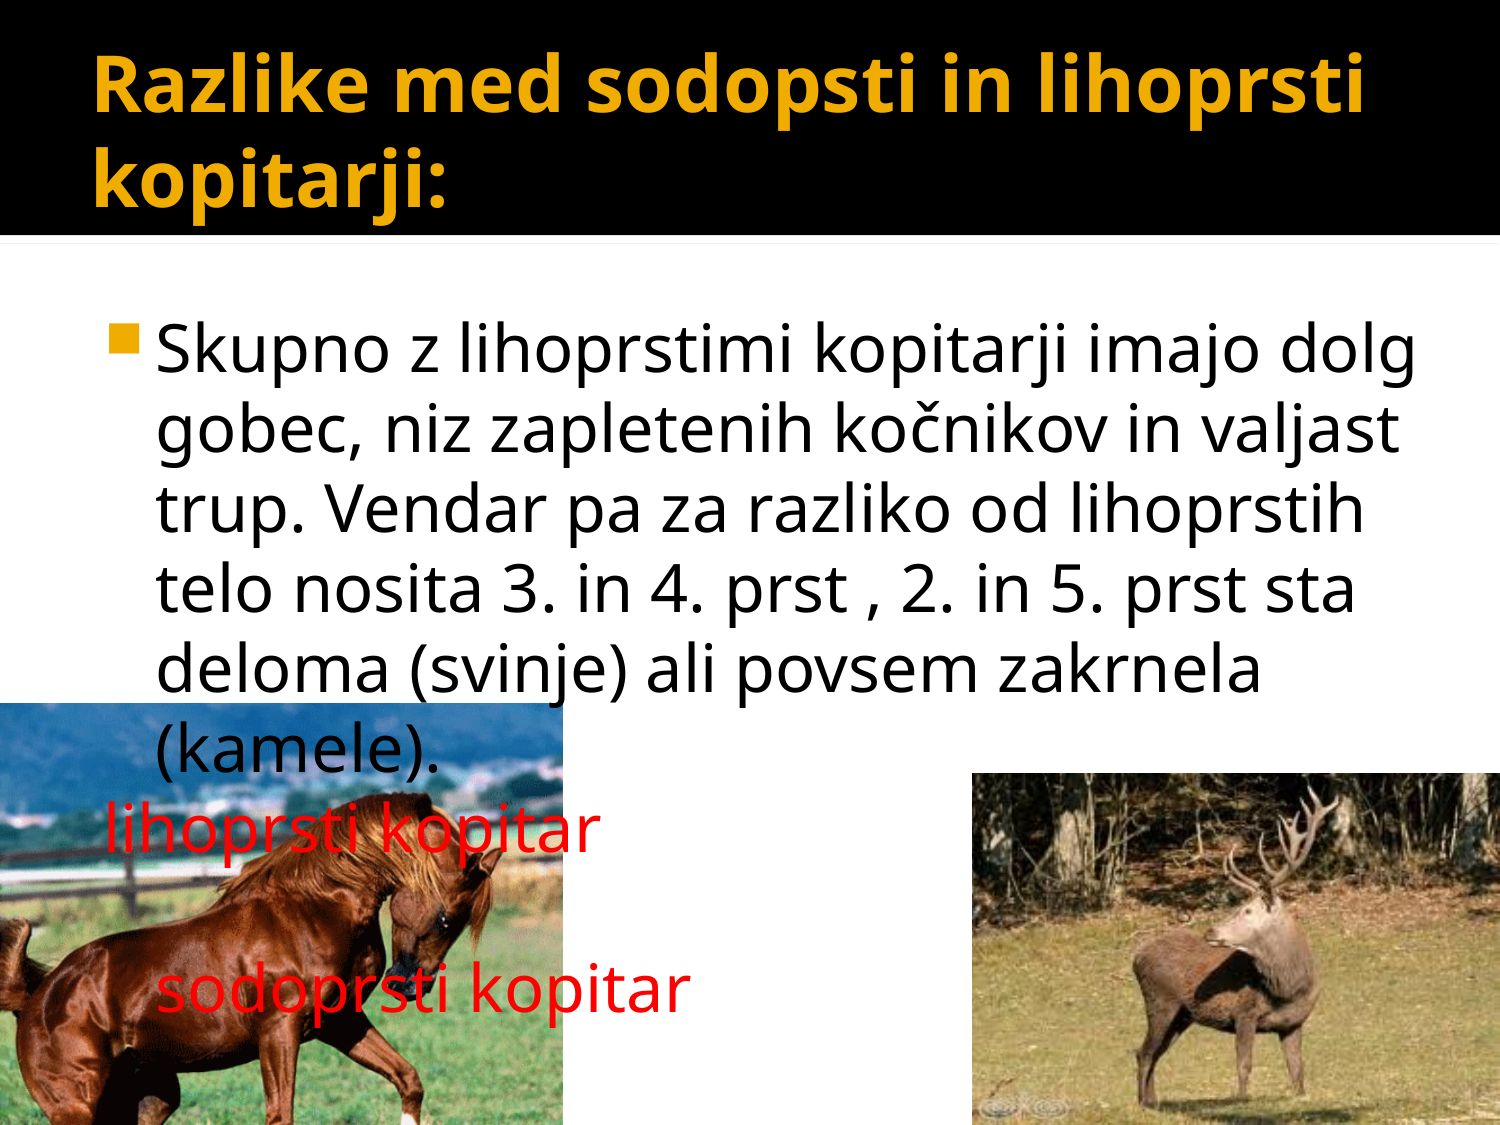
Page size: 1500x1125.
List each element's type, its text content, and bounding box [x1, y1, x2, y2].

title Razlike med sodopsti in lihoprsti kopitarji: [75, 25, 1425, 231]
list Skupno z lihoprstimi kopitarji imajo dolg gobec, niz zapletenih kočnikov in valjast trup. Vendar pa za razliko od lihoprstih telo nosita 3. in 4. prst , 2. in 5. prst sta deloma (svinje) ali povsem zakrnela (kamele). lihoprsti kopitar sodoprsti kopitar [75, 291, 1465, 1050]
picture [972, 773, 1500, 1125]
picture [0, 703, 563, 1125]
